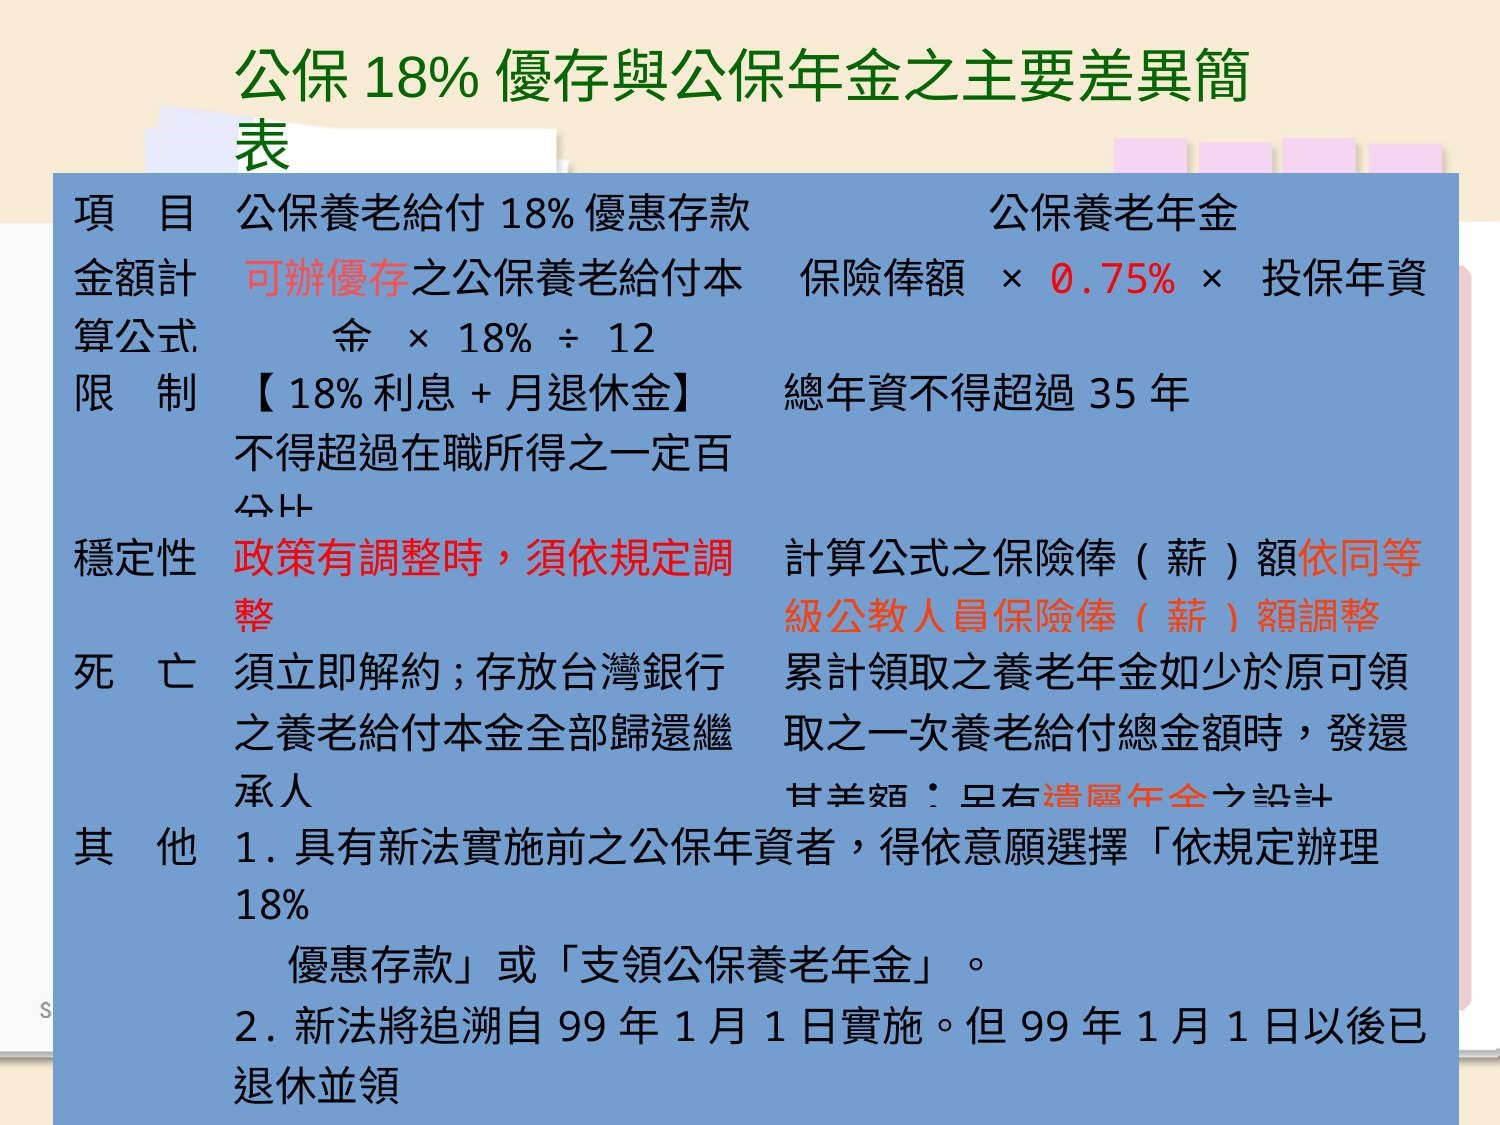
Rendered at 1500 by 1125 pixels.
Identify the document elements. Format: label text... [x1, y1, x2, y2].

table_header 公保養老年金 [769, 173, 1459, 238]
table_cell 須立即解約；存放台灣銀行之養老給付本金全部歸還繼承人 [219, 632, 769, 807]
table_cell 可辦優存之公保養老給付本金 × 18% ÷ 12 [219, 238, 769, 352]
table_cell 【18%利息+月退休金】不得超過在職所得之一定百分比 [219, 352, 769, 517]
table_cell 保險俸額 × 0.75% × 投保年資 [769, 238, 1459, 352]
table_header 項 目 [53, 173, 219, 238]
table_cell 其 他 [53, 807, 219, 1125]
table_header 公保養老給付18%優惠存款 [219, 173, 769, 238]
table_cell 死 亡 [53, 632, 219, 807]
table_cell 金額計算公式 [53, 238, 219, 352]
table_cell 穩定性 [53, 517, 219, 632]
table_cell 計算公式之保險俸(薪)額依同等級公教人員保險俸(薪)額調整 [769, 517, 1459, 632]
table_cell 總年資不得超過35年 [769, 352, 1459, 517]
table_cell 政策有調整時，須依規定調整 [219, 517, 769, 632]
text_box 公保18%優存與公保年金之主要差異簡表 [219, 31, 1317, 173]
table_cell 限 制 [53, 352, 219, 517]
table_cell 1.具有新法實施前之公保年資者，得依意願選擇「依規定辦理18% 優惠存款」或「支領公保養老年金」。 2.新法將追溯自99年1月1日實施。但99年1月1日以後已退休並領 取養老給付者，如欲改選為年金給付，應於新法公布後6個月內 全數繳回已領之「一次養老給付」及「全部優存利息」。 [219, 807, 1459, 1125]
table_cell 累計領取之養老年金如少於原可領取之一次養老給付總金額時，發還其差額；另有遺屬年金之設計 [769, 632, 1459, 807]
